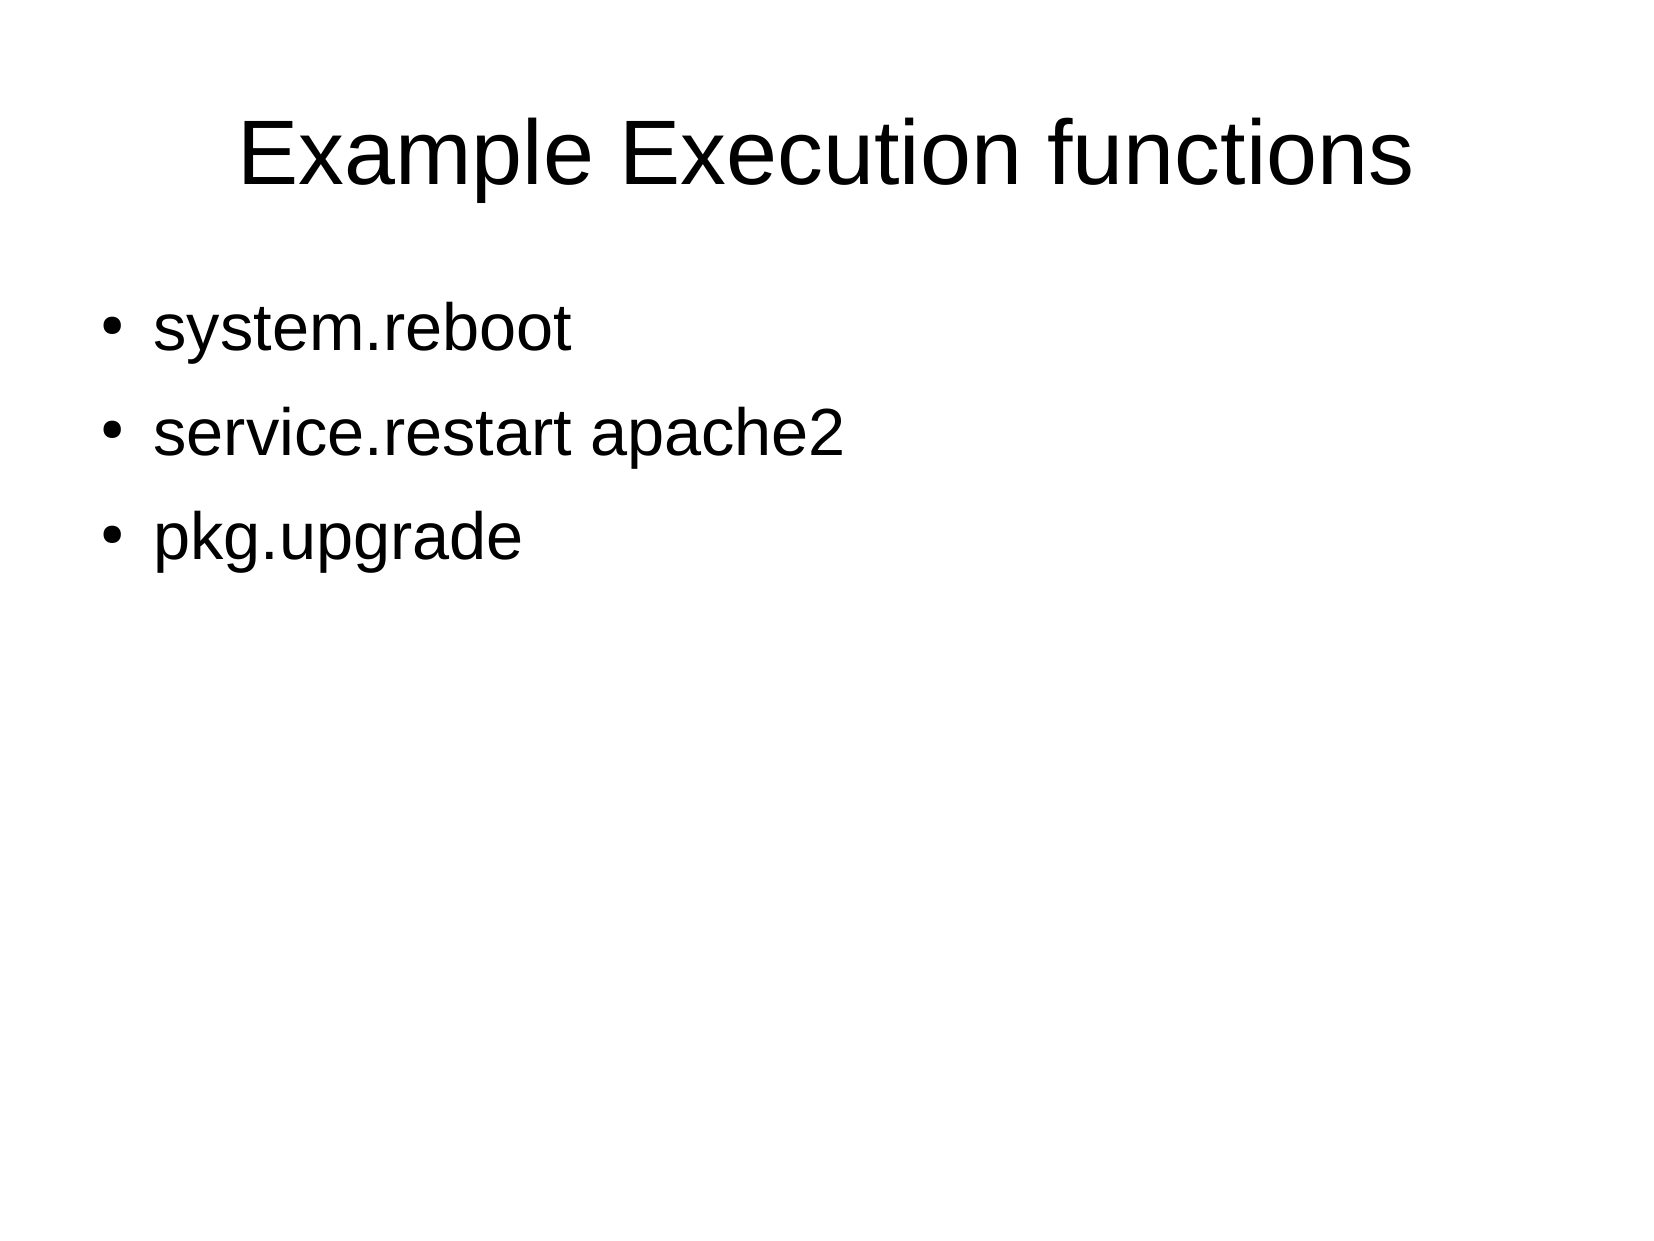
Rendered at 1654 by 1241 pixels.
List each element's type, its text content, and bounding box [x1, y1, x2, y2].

title Example Execution functions [82, 49, 1571, 257]
list system.reboot service.restart apache2 pkg.upgrade [82, 290, 1571, 1010]
